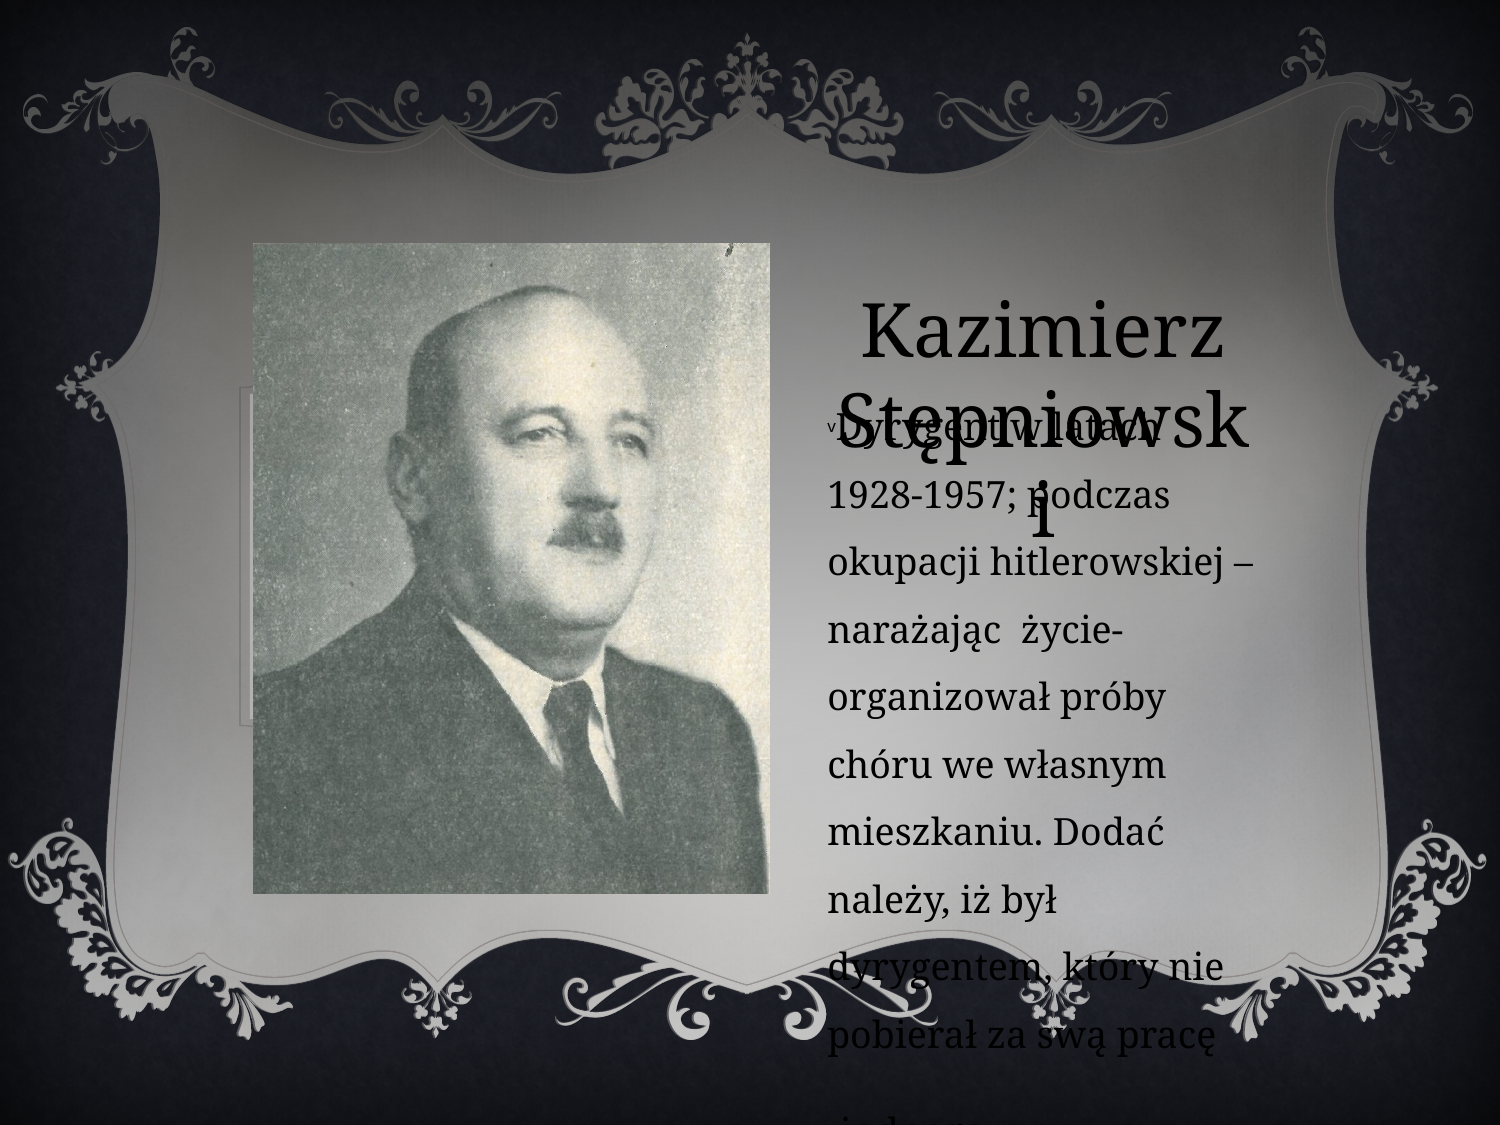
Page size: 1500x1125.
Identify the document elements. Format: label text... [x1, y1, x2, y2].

picture [0, 0, 1500, 1125]
title Kazimierz Stępniowski [812, 275, 1275, 373]
list Dyrygent w latach 1928-1957; podczas okupacji hitlerowskiej –narażając życie- organizował próby chóru we własnym mieszkaniu. Dodać należy, iż był dyrygentem, który nie pobierał za swą pracę żadnego wynagrodzenia. [812, 373, 1275, 846]
